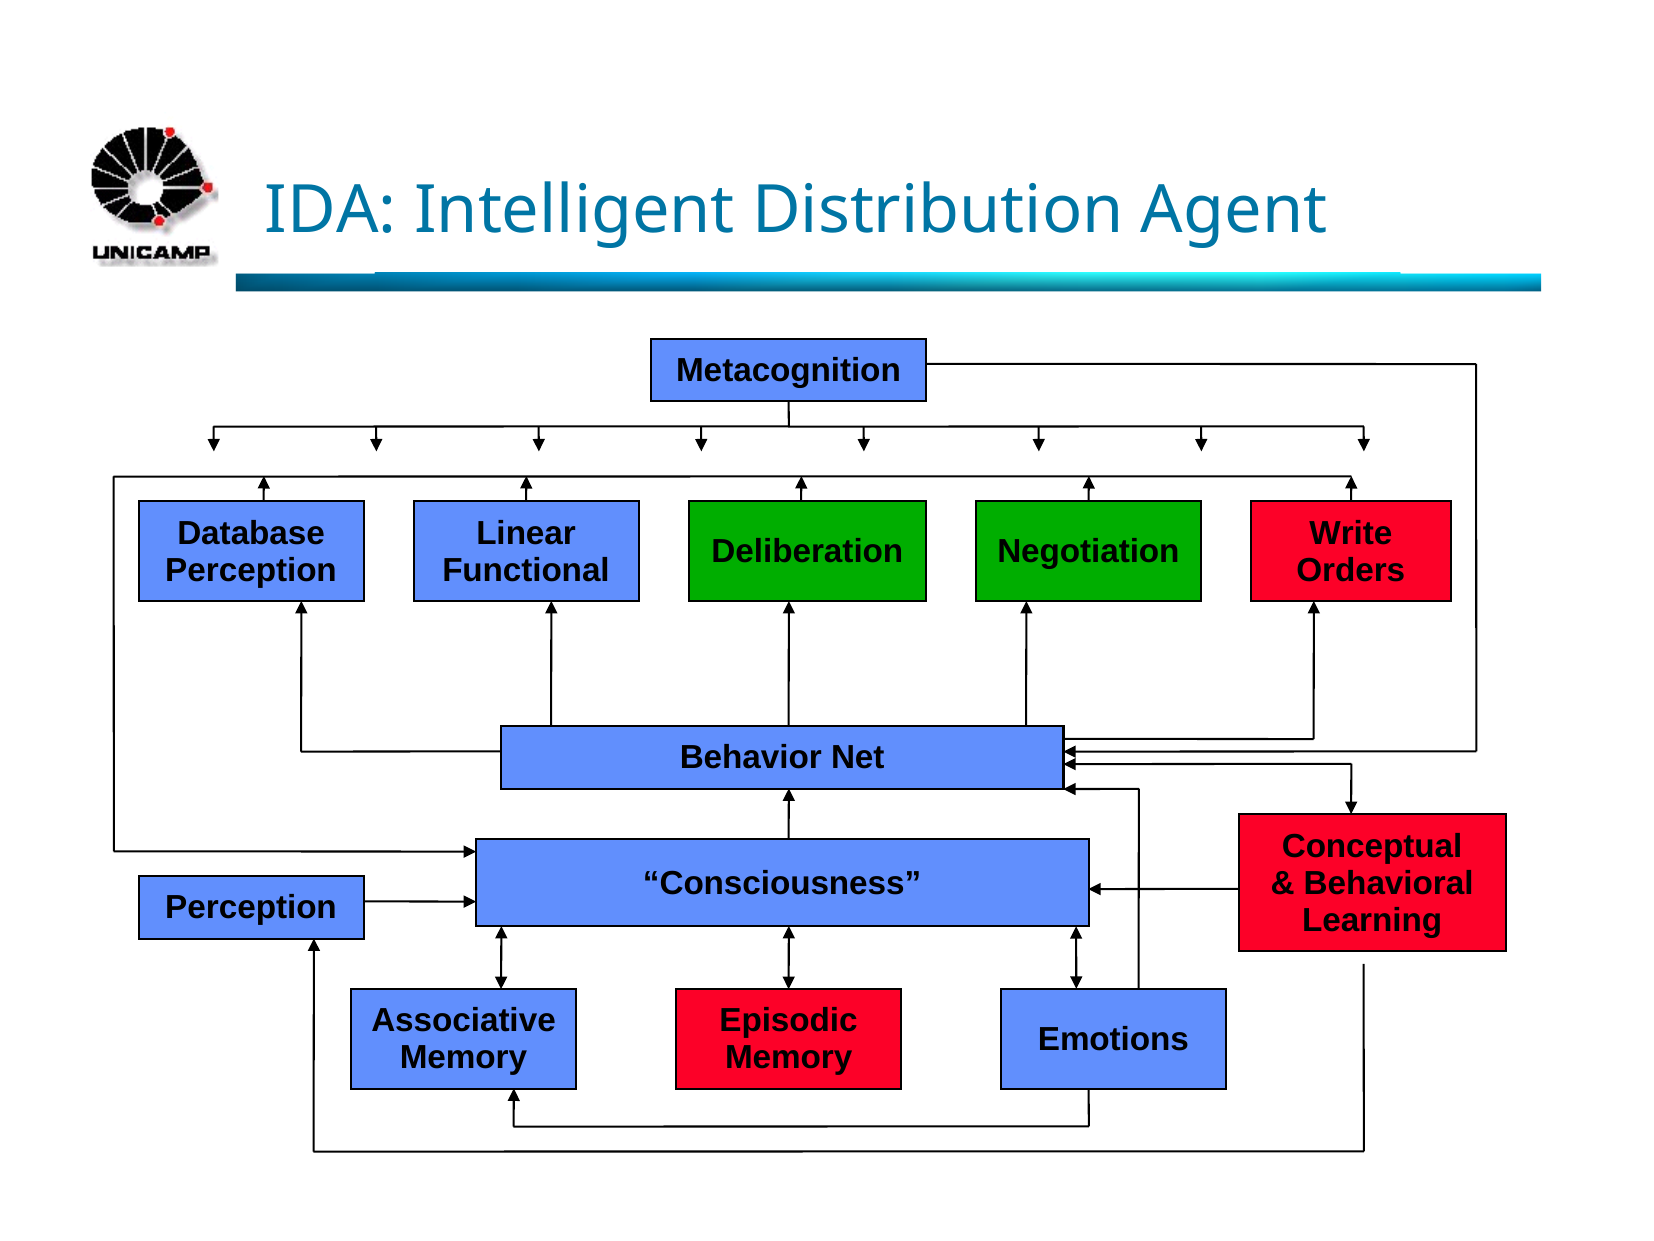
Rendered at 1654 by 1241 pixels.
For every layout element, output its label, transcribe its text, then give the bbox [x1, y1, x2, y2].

text_box Emotions [1001, 988, 1227, 1089]
text_box Linear Functional [413, 501, 639, 602]
text_box “Consciousness” [476, 838, 1089, 927]
text_box Conceptual & Behavioral Learning [1238, 813, 1506, 952]
text_box Write Orders [1251, 501, 1452, 602]
text_box Behavior Net [501, 726, 1064, 789]
text_box Episodic Memory [676, 988, 902, 1089]
title IDA: Intelligent Distribution Agent [264, 42, 1534, 250]
text_box Deliberation [688, 501, 927, 602]
text_box Negotiation [976, 501, 1202, 602]
text_box Metacognition [651, 338, 927, 402]
text_box Associative Memory [351, 988, 577, 1089]
text_box Database Perception [138, 501, 364, 602]
text_box Perception [138, 876, 364, 939]
picture [125, 272, 1654, 295]
